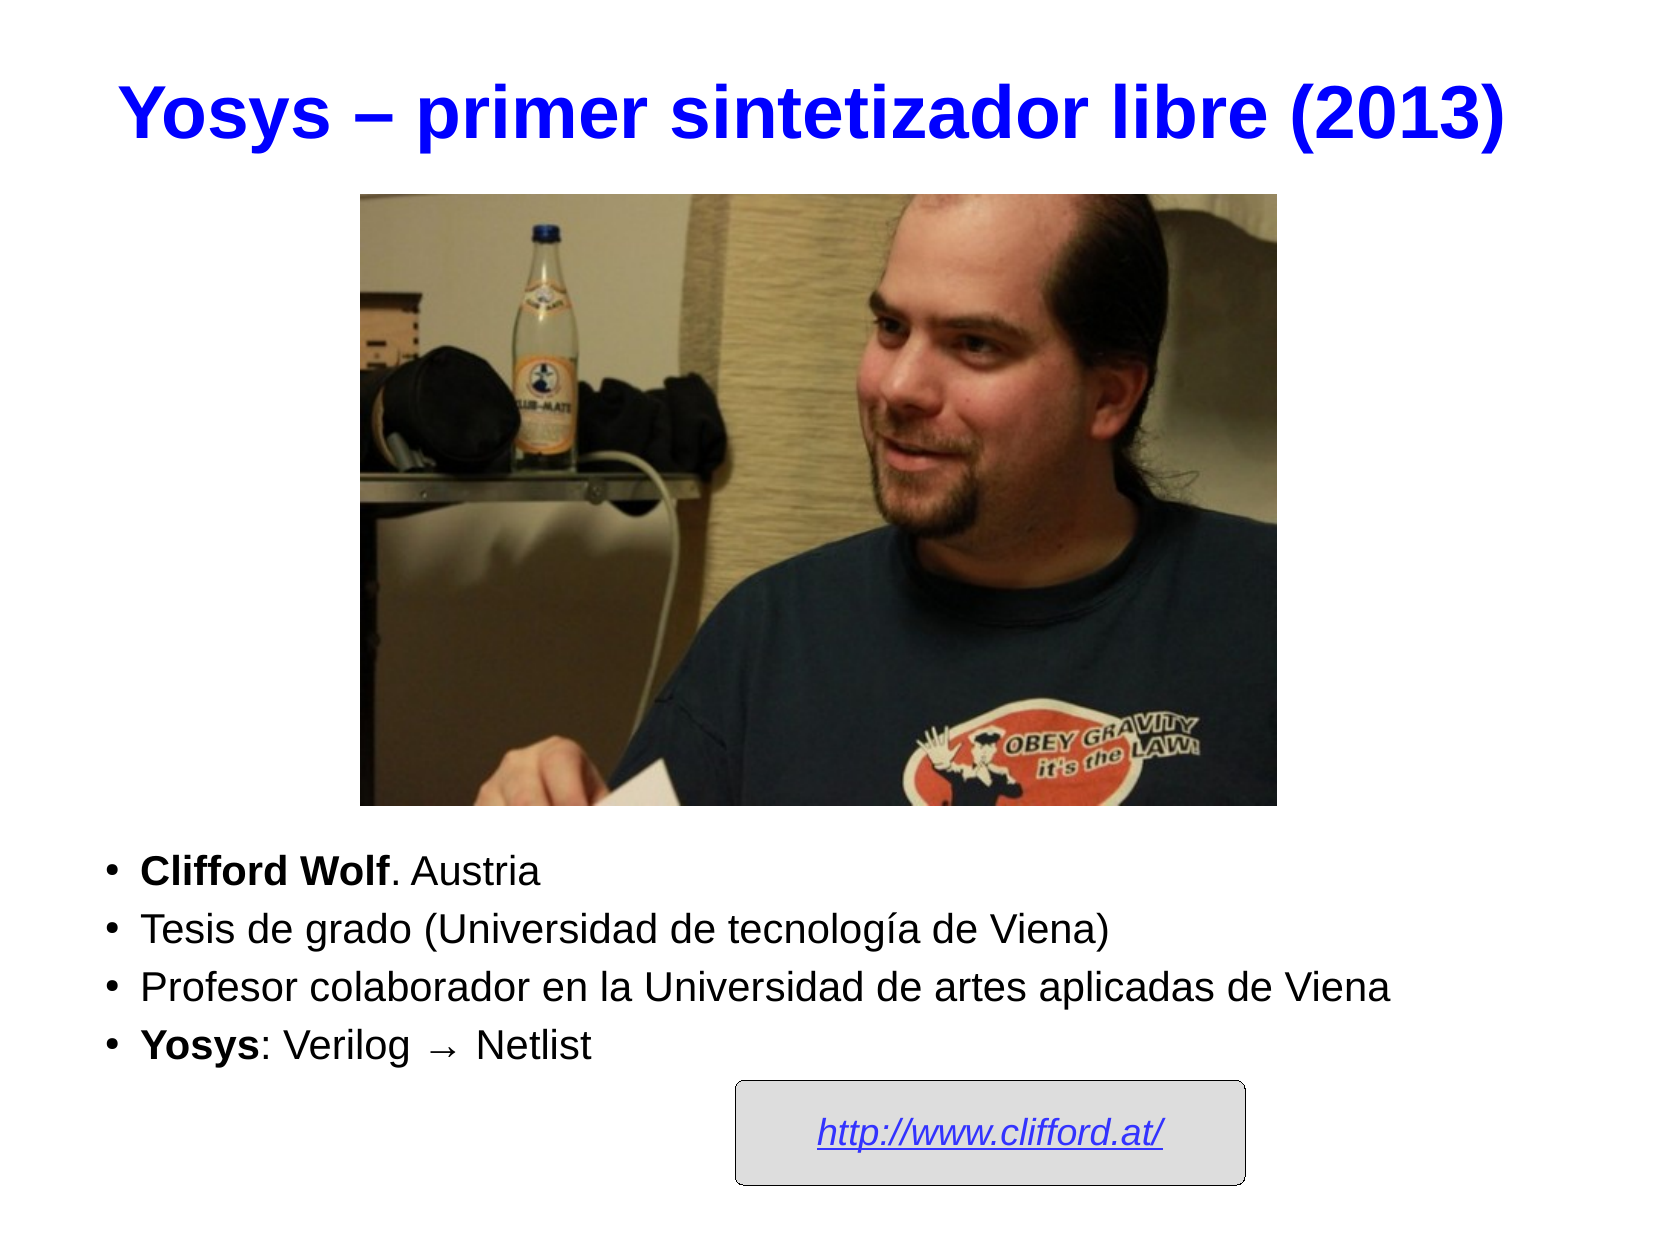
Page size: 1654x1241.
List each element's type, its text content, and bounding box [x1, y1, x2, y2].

text_box http://www.clifford.at/ [735, 1080, 1246, 1186]
picture [360, 194, 1277, 806]
text_box Clifford Wolf. Austria Tesis de grado (Universidad de tecnología de Viena) Profesor colaborador en la Universidad de artes aplicadas de Viena Yosys: Verilog → Netlist [90, 840, 1531, 1102]
text_box Yosys – primer sintetizador libre (2013) [64, 59, 1561, 166]
